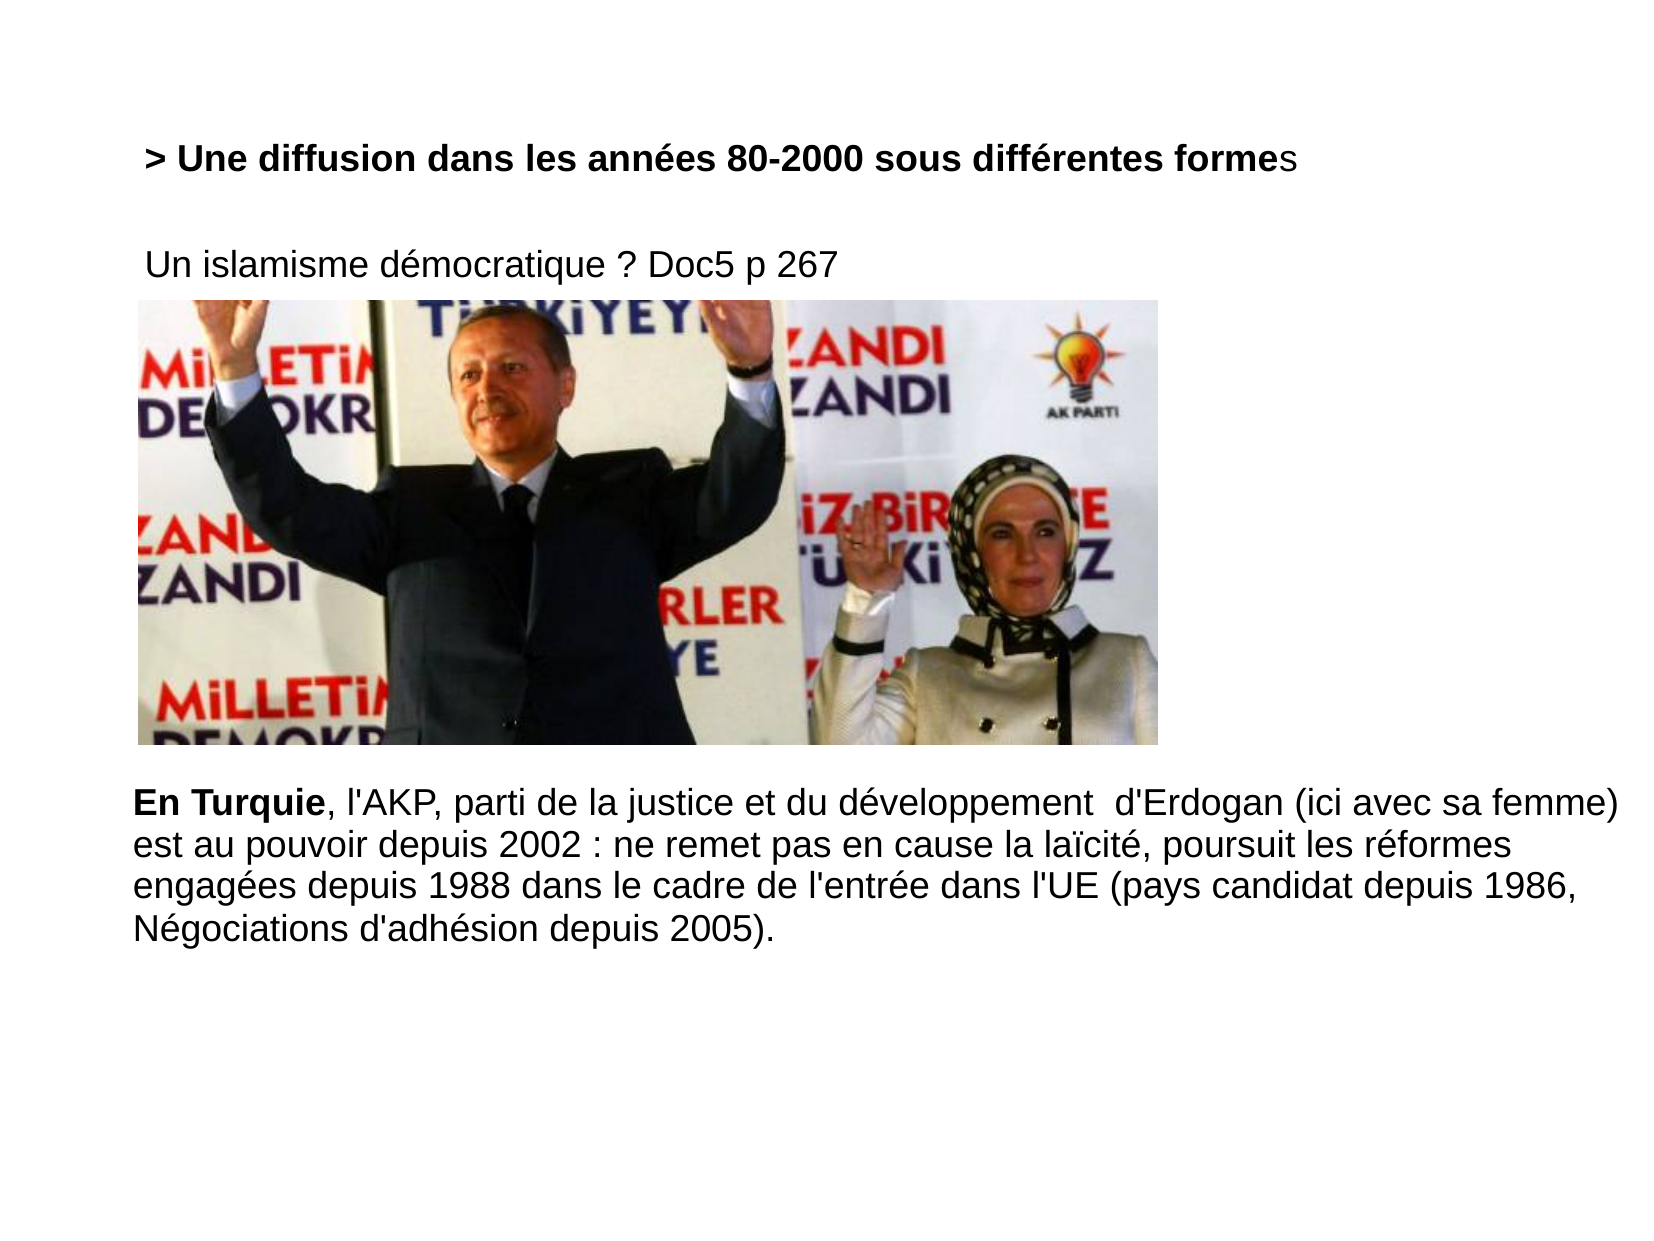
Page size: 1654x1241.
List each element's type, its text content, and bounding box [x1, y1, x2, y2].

text_box > Une diffusion dans les années 80-2000 sous différentes formes [129, 129, 1313, 188]
text_box En Turquie, l'AKP, parti de la justice et du développement d'Erdogan (ici avec sa femme) est au pouvoir depuis 2002 : ne remet pas en cause la laïcité, poursuit les réformes engagées depuis 1988 dans le cadre de l'entrée dans l'UE (pays candidat depuis 1986, Négociations d'adhésion depuis 2005). [118, 773, 1636, 958]
text_box Un islamisme démocratique ? Doc5 p 267 [129, 236, 855, 294]
picture [138, 300, 1158, 745]
